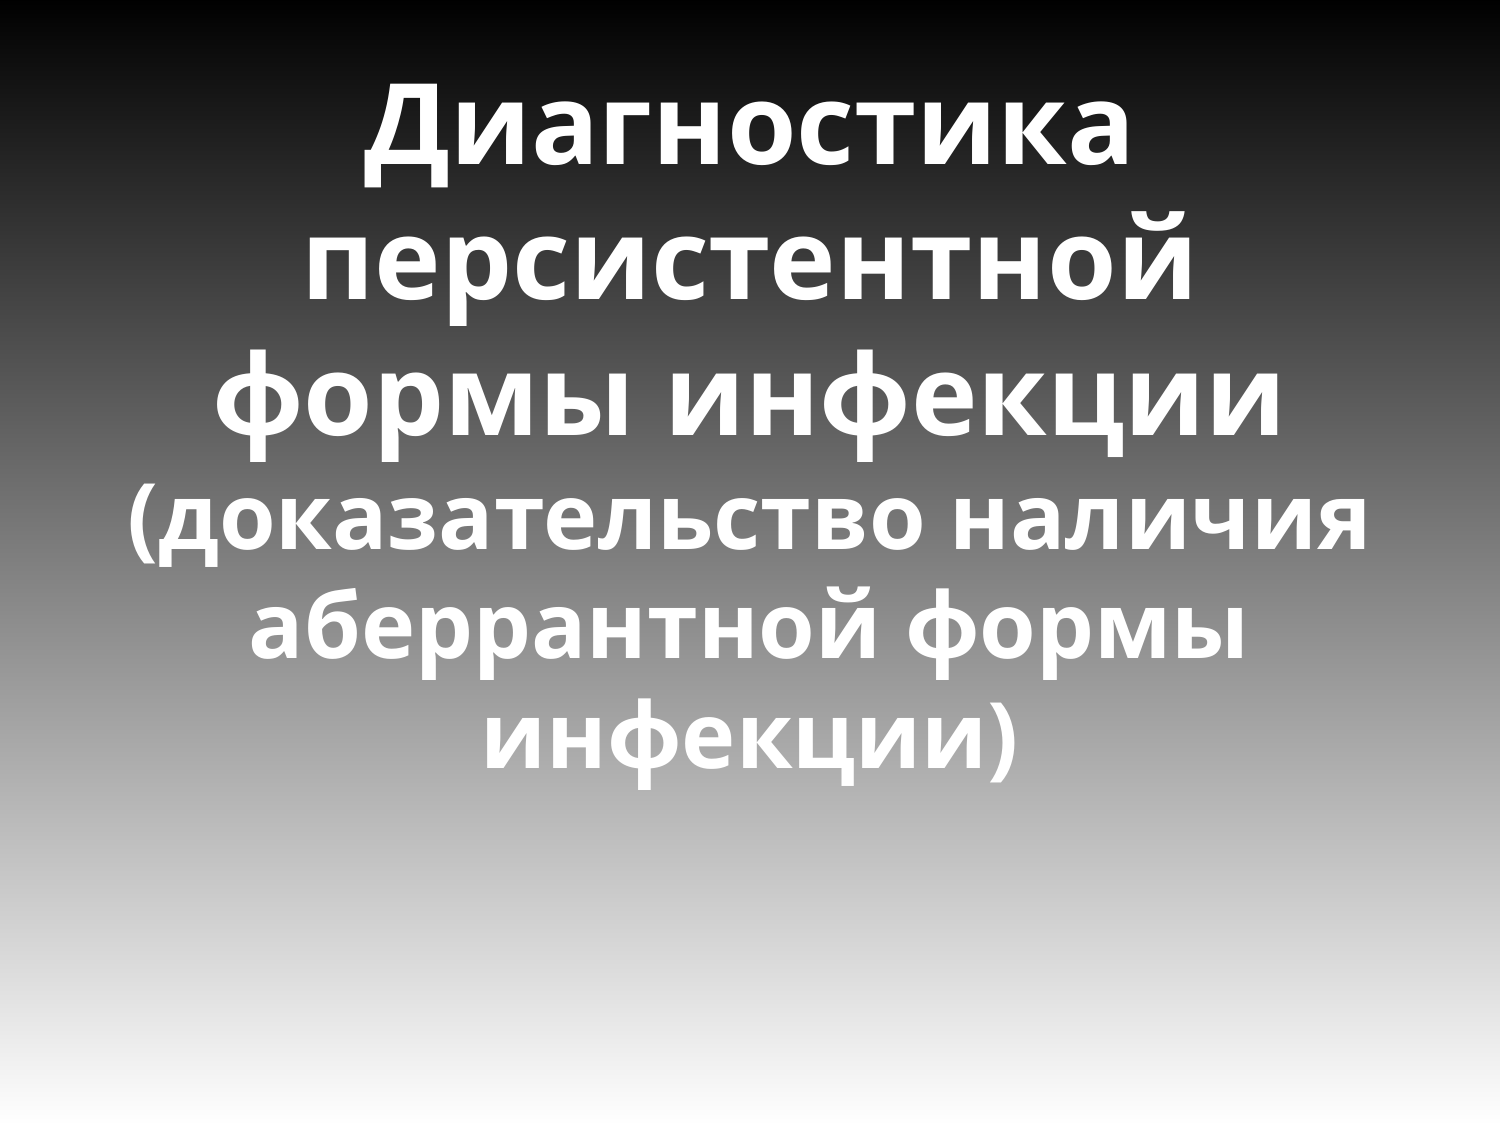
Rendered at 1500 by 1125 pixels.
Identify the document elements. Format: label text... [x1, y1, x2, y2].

title Диагностика персистентной формы инфекции (доказательство наличия аберрантной формы инфекции) [75, 45, 1425, 1047]
